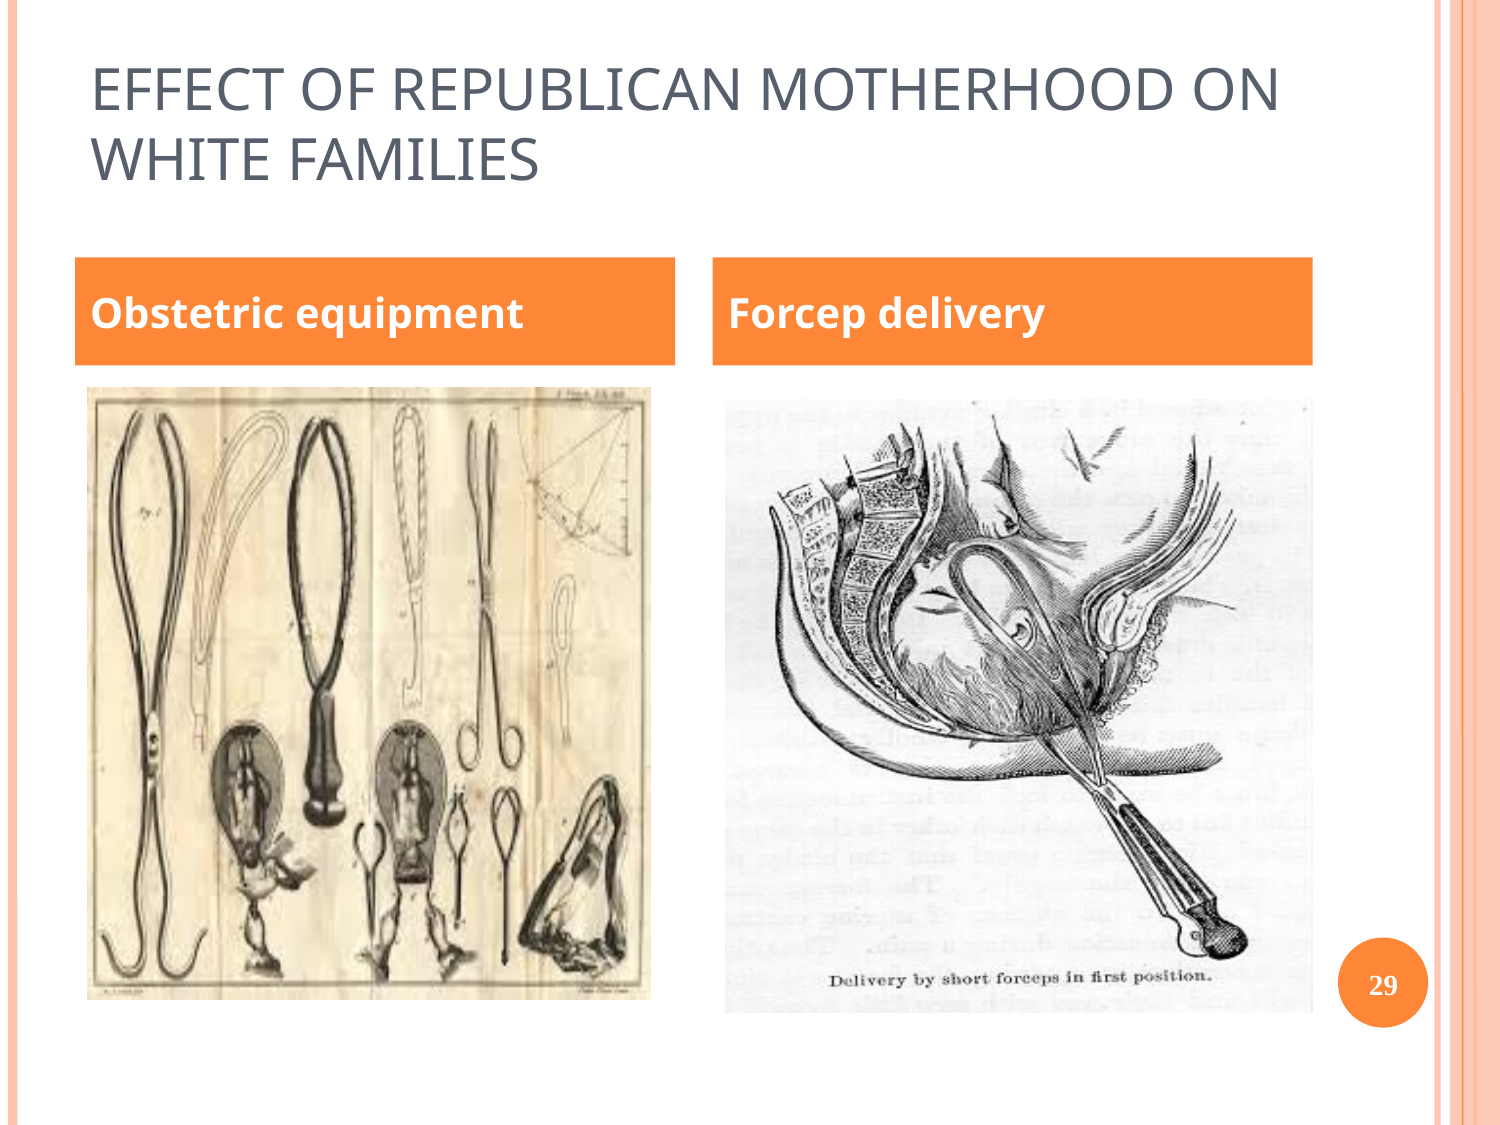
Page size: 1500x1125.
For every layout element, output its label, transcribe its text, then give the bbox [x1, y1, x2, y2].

list Forcep delivery [712, 257, 1313, 366]
list Obstetric equipment [75, 257, 676, 366]
text_box [1333, 940, 1434, 1027]
picture [725, 399, 1313, 1013]
title Effect of Republican Motherhood on White Families [75, 44, 1313, 175]
picture [87, 387, 651, 1001]
